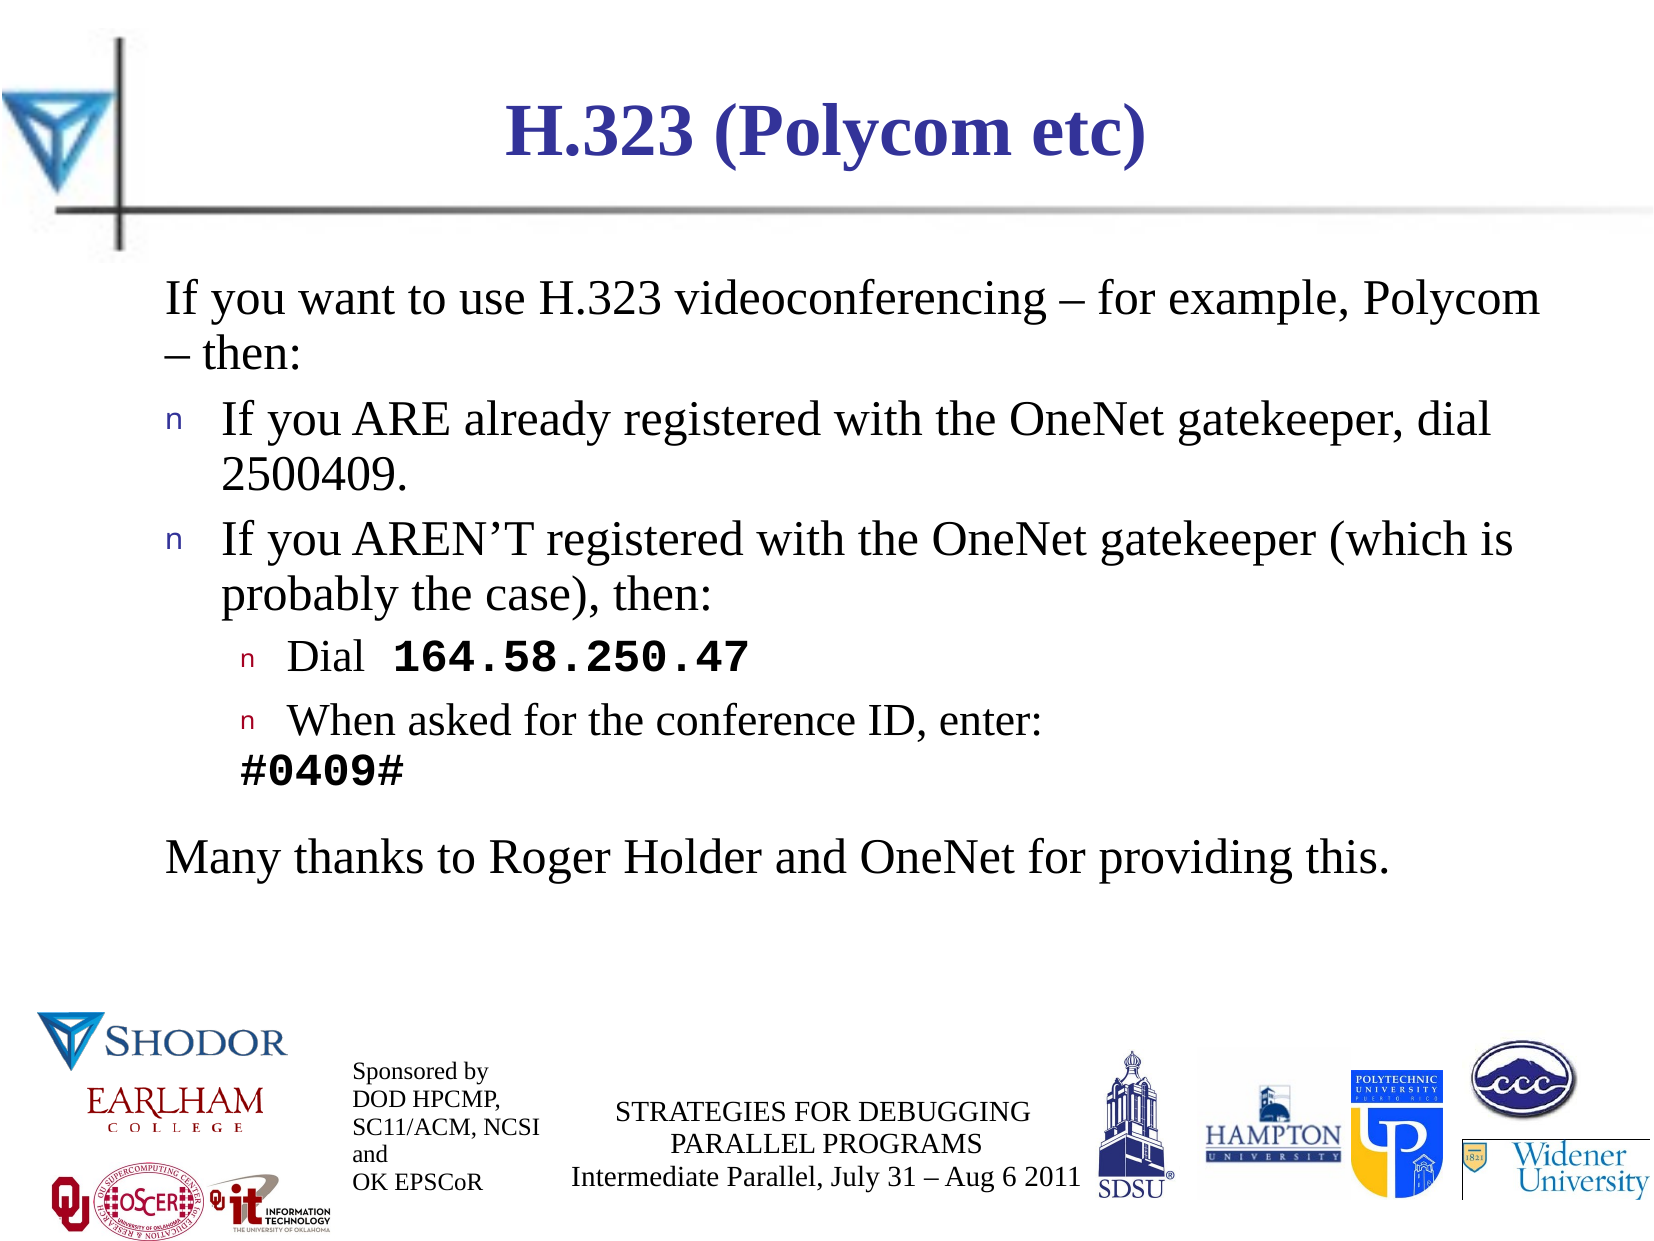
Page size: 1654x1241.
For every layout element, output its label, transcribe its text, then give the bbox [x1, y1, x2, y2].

picture [93, 1201, 338, 1241]
text_box Sponsored by DOD HPCMP, SC11/ACM, NCSI and OK EPSCoR [337, 1050, 563, 1088]
picture [1197, 1047, 1443, 1201]
picture [1087, 1049, 1188, 1088]
picture [1462, 1030, 1581, 1088]
text_box STRATEGIES FOR DEBUGGING PARALLEL PROGRAMS Intermediate Parallel, July 31 – Aug 6 2011 [1351, 1088, 1654, 1201]
list If you want to use H.323 videoconferencing – for example, Polycom – then: If you ARE already registered with the OneNet gatekeeper, dial 2500409. If you AREN’T registered with the OneNet gatekeeper (which is probably the case), then: Dial 164.58.250.47 When asked for the conference ID, enter: #0409# Many thanks to Roger Holder and OneNet for providing this. [150, 262, 1580, 1025]
picture [37, 1012, 288, 1071]
picture [2, 187, 1654, 263]
picture [2, 28, 1654, 75]
title H.323 (Polycom etc) [0, 75, 1654, 187]
picture [75, 1025, 92, 1053]
picture [50, 1201, 90, 1233]
text_box STRATEGIES FOR DEBUGGING PARALLEL PROGRAMS Intermediate Parallel, July 31 – Aug 6 2011 [0, 1088, 1197, 1201]
